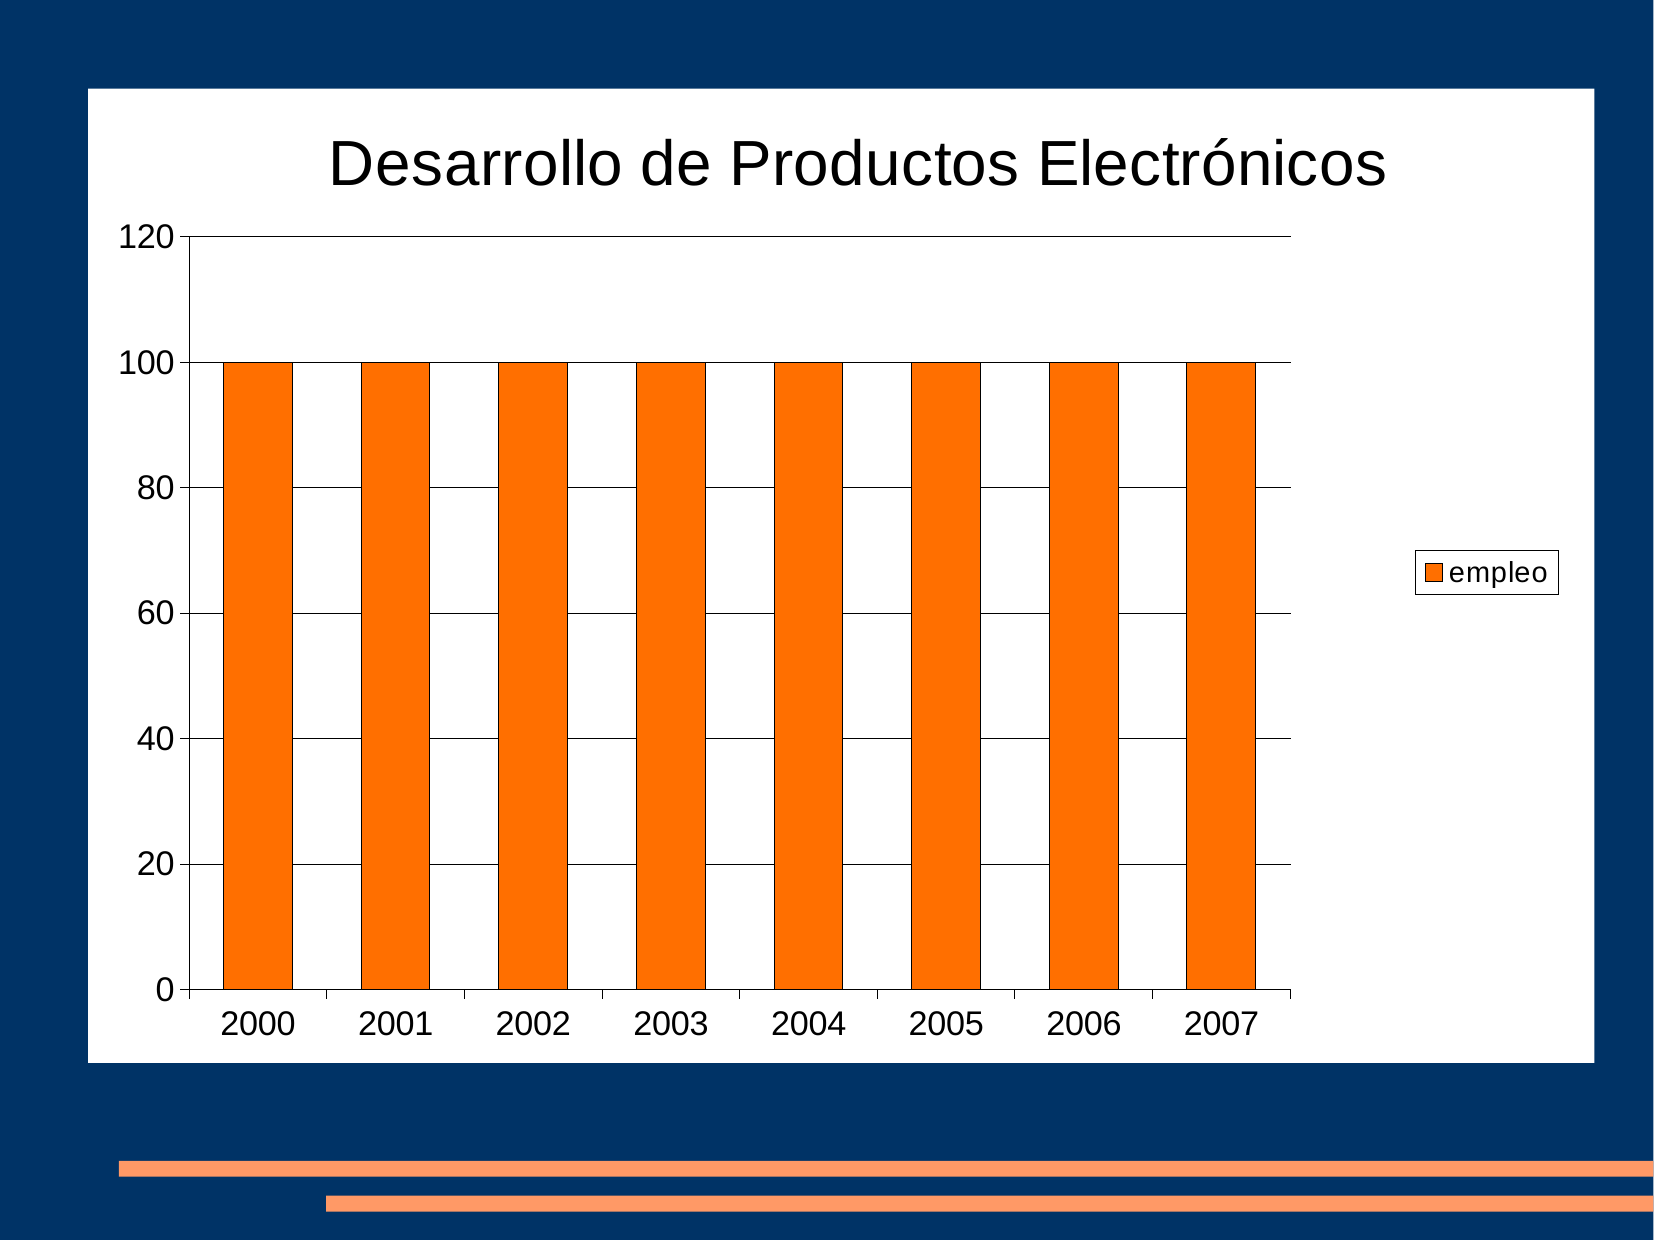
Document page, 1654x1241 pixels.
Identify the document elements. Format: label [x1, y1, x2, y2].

chart [88, 88, 1595, 1063]
